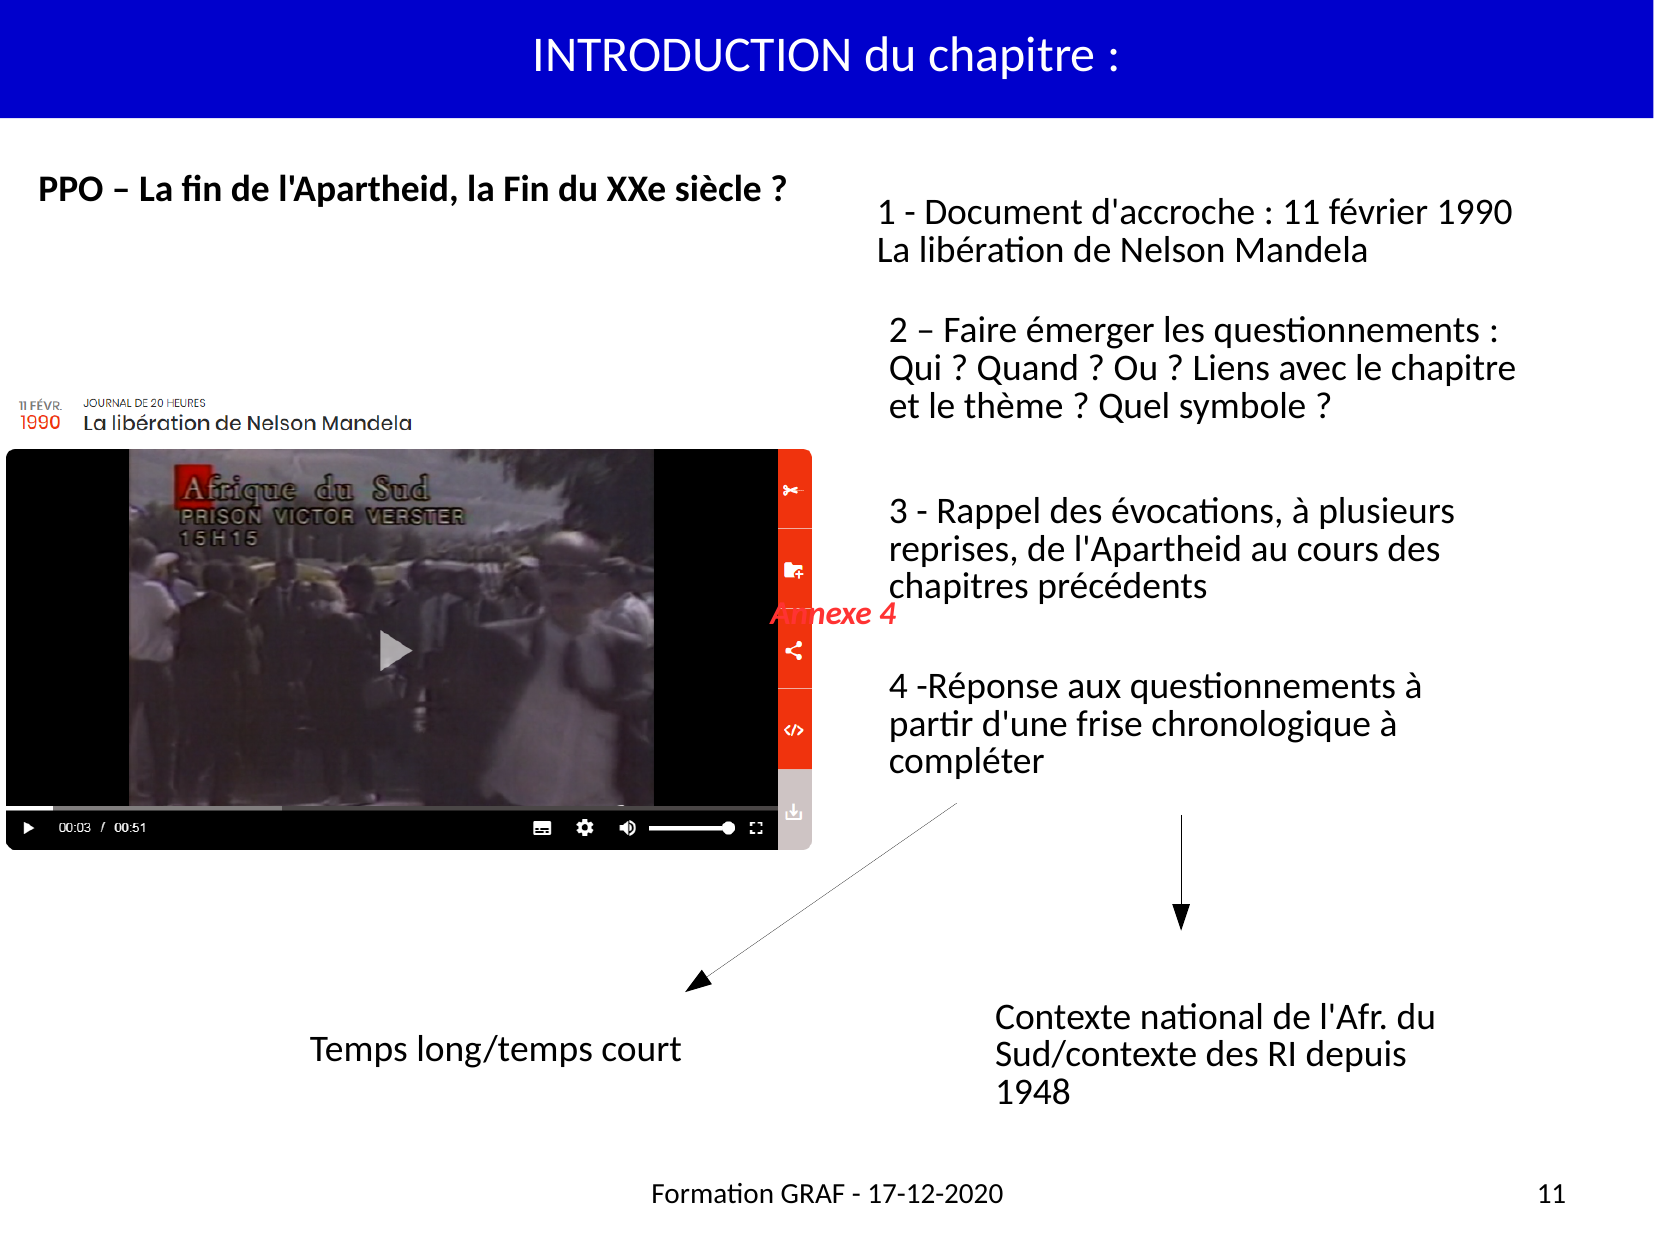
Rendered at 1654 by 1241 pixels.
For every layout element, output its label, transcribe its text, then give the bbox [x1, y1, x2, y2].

title INTRODUCTION du chapitre : [0, 0, 1654, 119]
text_box 3 - Rappel des évocations, à plusieurs reprises, de l'Apartheid au cours des chapitres précédents [874, 487, 1489, 641]
text_box 2 – Faire émerger les questionnements : Qui ? Quand ? Ou ? Liens avec le chapitre et le thème ? Quel symbole ? [874, 307, 1548, 460]
picture [0, 389, 815, 851]
text_box PPO – La fin de l'Apartheid, la Fin du XXe siècle ? [23, 165, 863, 272]
text_box Contexte national de l'Afr. du Sud/contexte des RI depuis 1948 [980, 993, 1489, 1146]
text_box Annexe 4 [755, 592, 912, 649]
text_box 1 - Document d'accroche : 11 février 1990 La libération de Nelson Mandela [862, 188, 1619, 296]
text_box 4 -Réponse aux questionnements à partir d'une frise chronologique à compléter [874, 662, 1489, 815]
text_box Temps long/temps court [295, 1026, 804, 1087]
